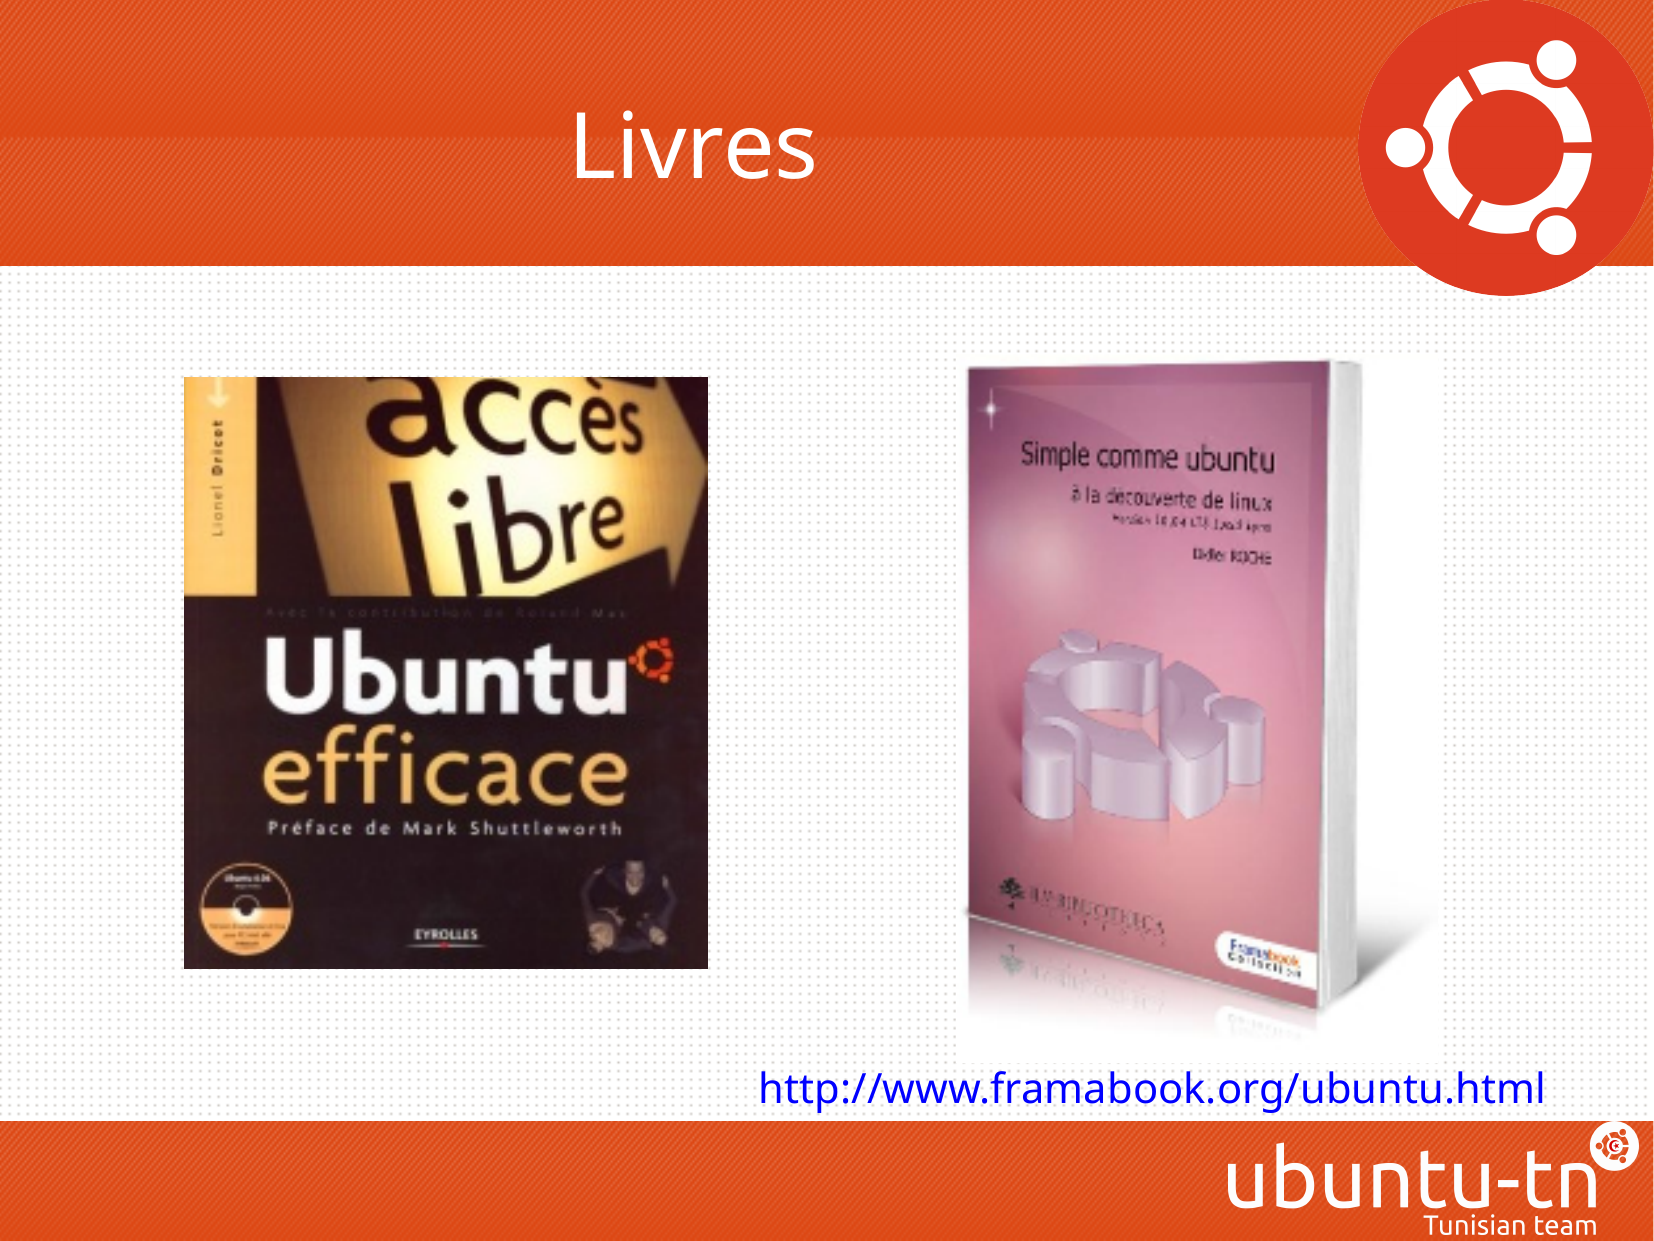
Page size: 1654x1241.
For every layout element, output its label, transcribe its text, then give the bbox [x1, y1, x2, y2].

picture [0, 0, 1654, 1241]
title Livres [29, 36, 1359, 250]
text_box http://www.framabook.org/ubuntu.html [744, 1051, 1547, 1114]
